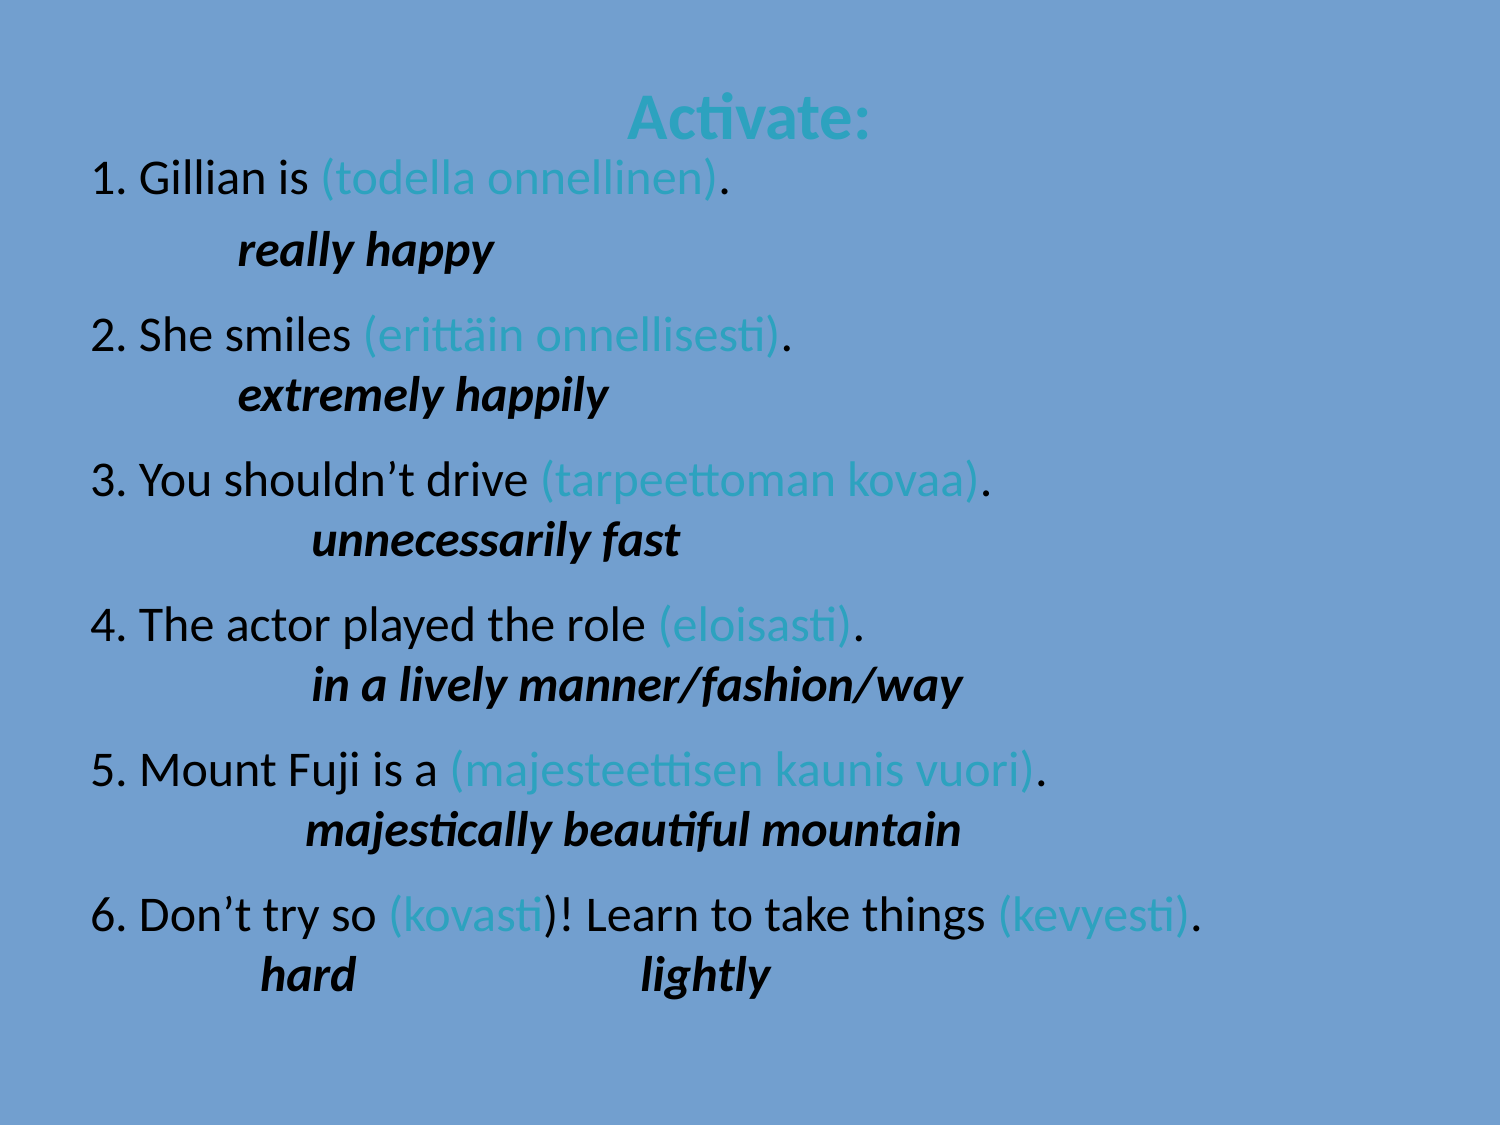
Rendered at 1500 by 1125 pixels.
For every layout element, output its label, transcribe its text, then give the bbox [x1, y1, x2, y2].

title Activate: [74, 78, 1425, 137]
list 1. Gillian is (todella onnellinen). really happy 2. She smiles (erittäin onnellisesti). extremely happily 3. You shouldn’t drive (tarpeettoman kovaa). unnecessarily fast 4. The actor played the role (eloisasti). in a lively manner/fashion/way 5. Mount Fuji is a (majesteettisen kaunis vuori). majestically beautiful mountain 6. Don’t try so (kovasti)! Learn to take things (kevyesti). hard lightly [74, 137, 1435, 1014]
